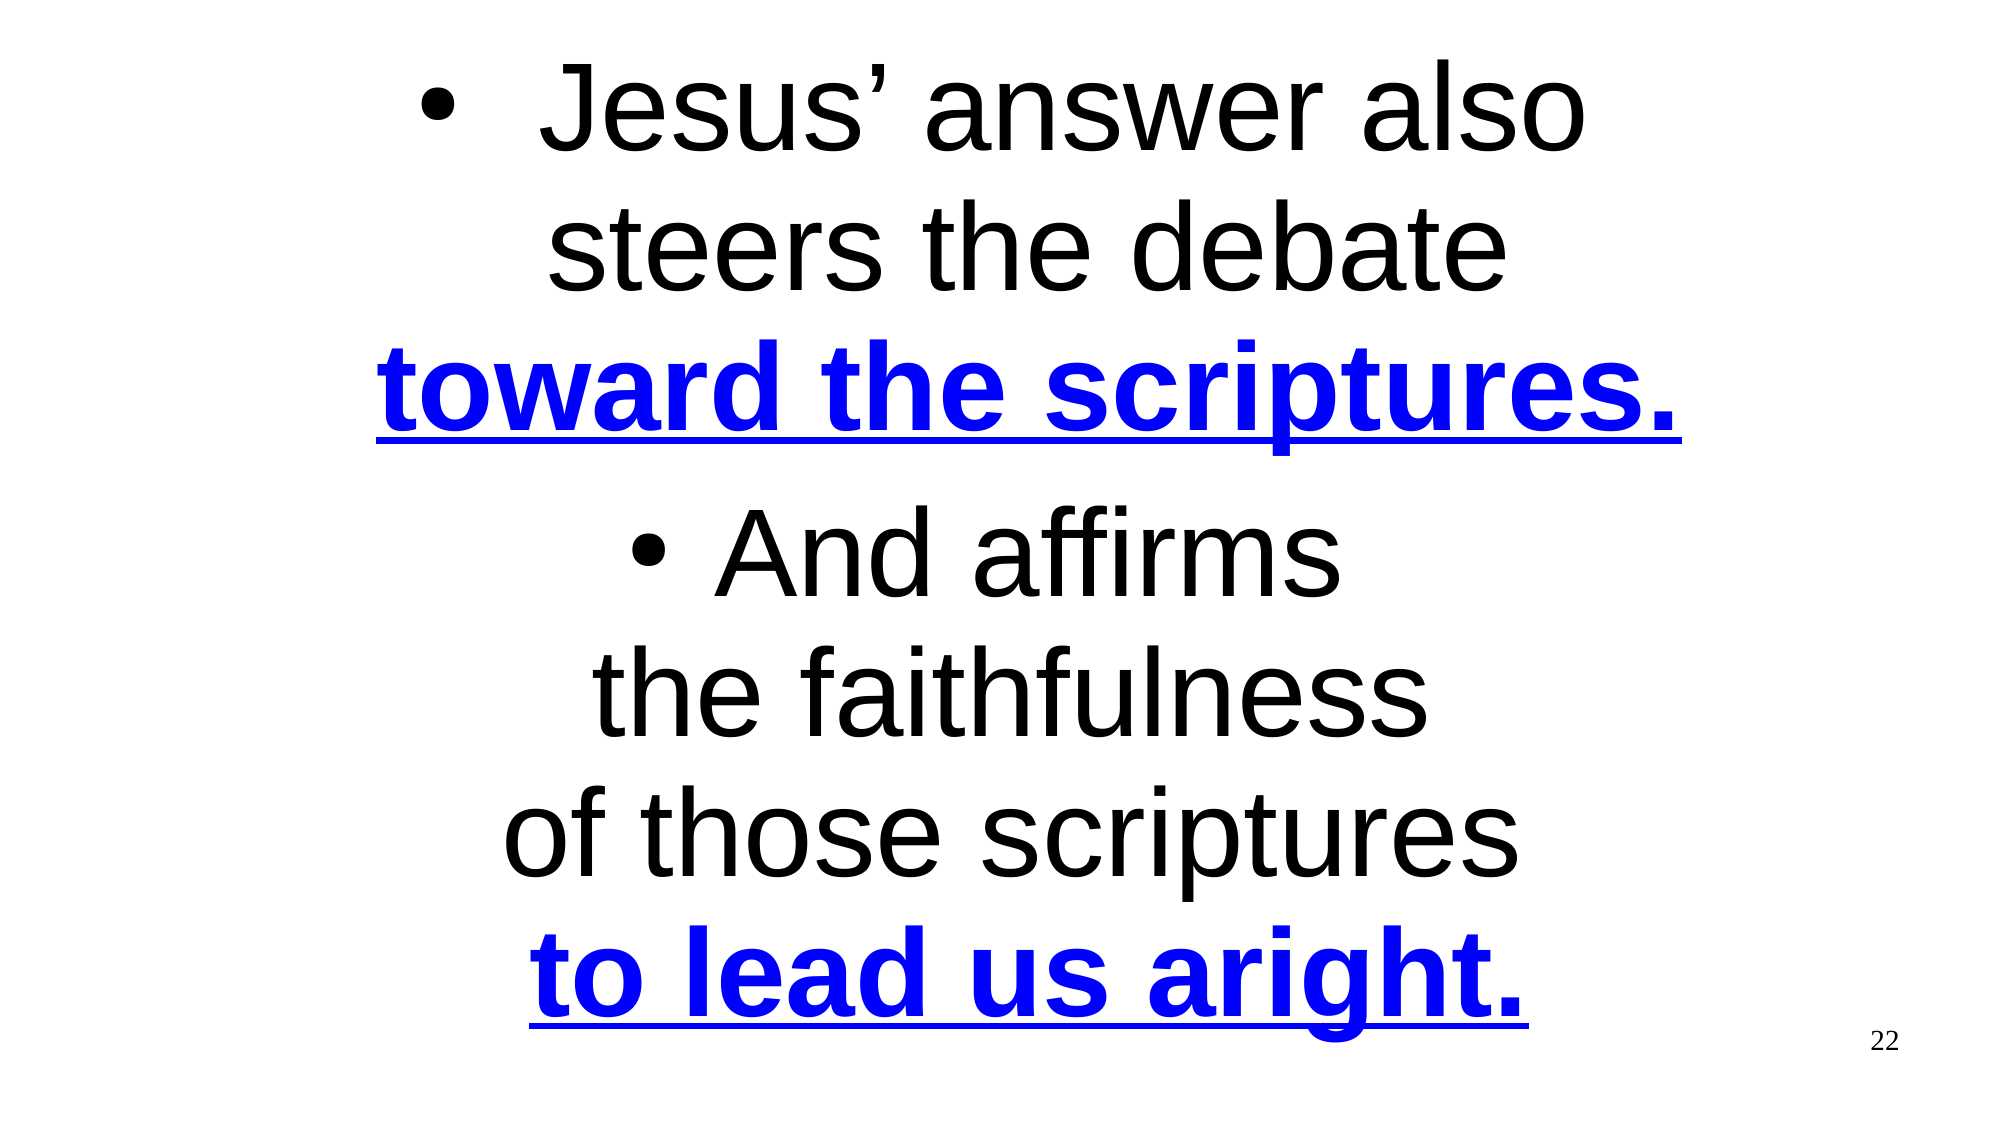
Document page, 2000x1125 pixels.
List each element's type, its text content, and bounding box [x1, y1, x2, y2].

list Jesus’ answer also steers the debate toward the scriptures. And affirms the faithfulness of those scriptures to lead us aright. [37, 37, 1951, 1088]
